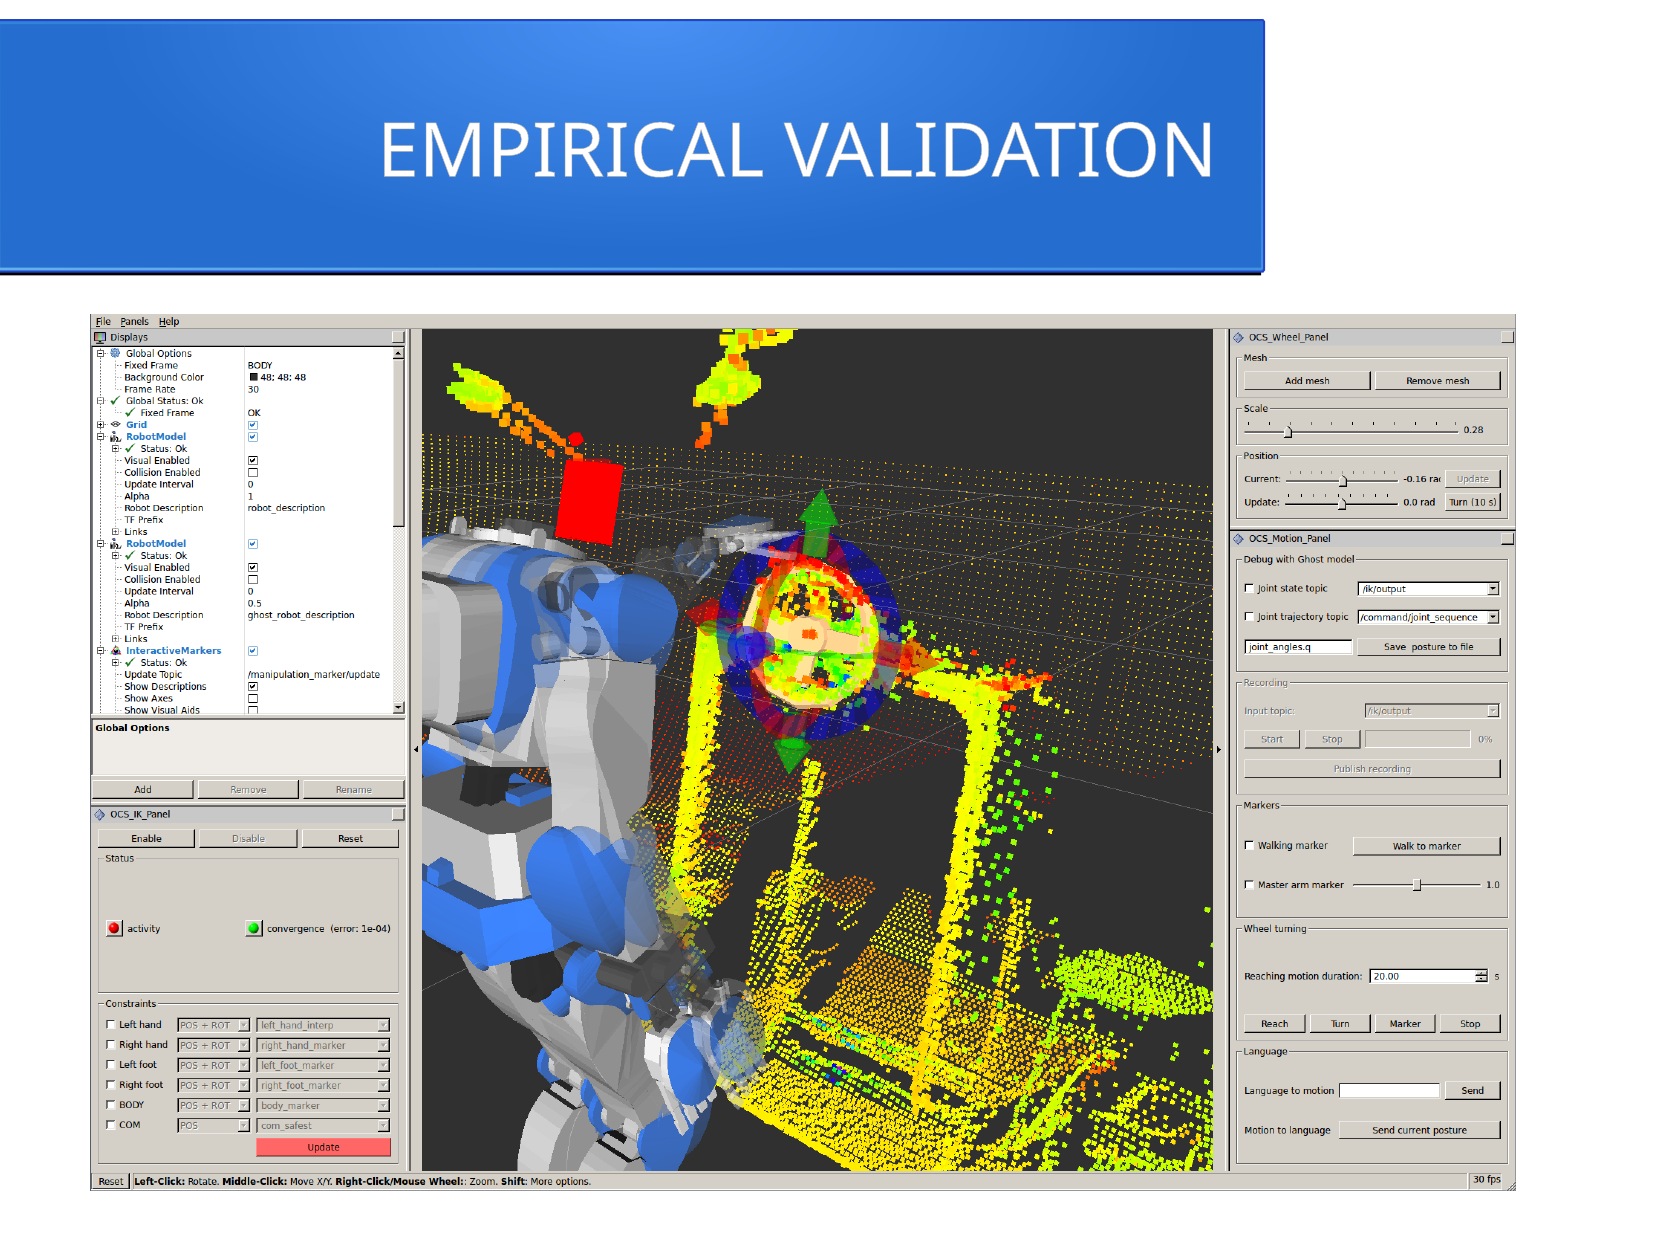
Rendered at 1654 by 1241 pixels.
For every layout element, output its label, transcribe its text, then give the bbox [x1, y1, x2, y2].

picture [90, 314, 1516, 1191]
text_box Empirical validation [51, 105, 1218, 193]
